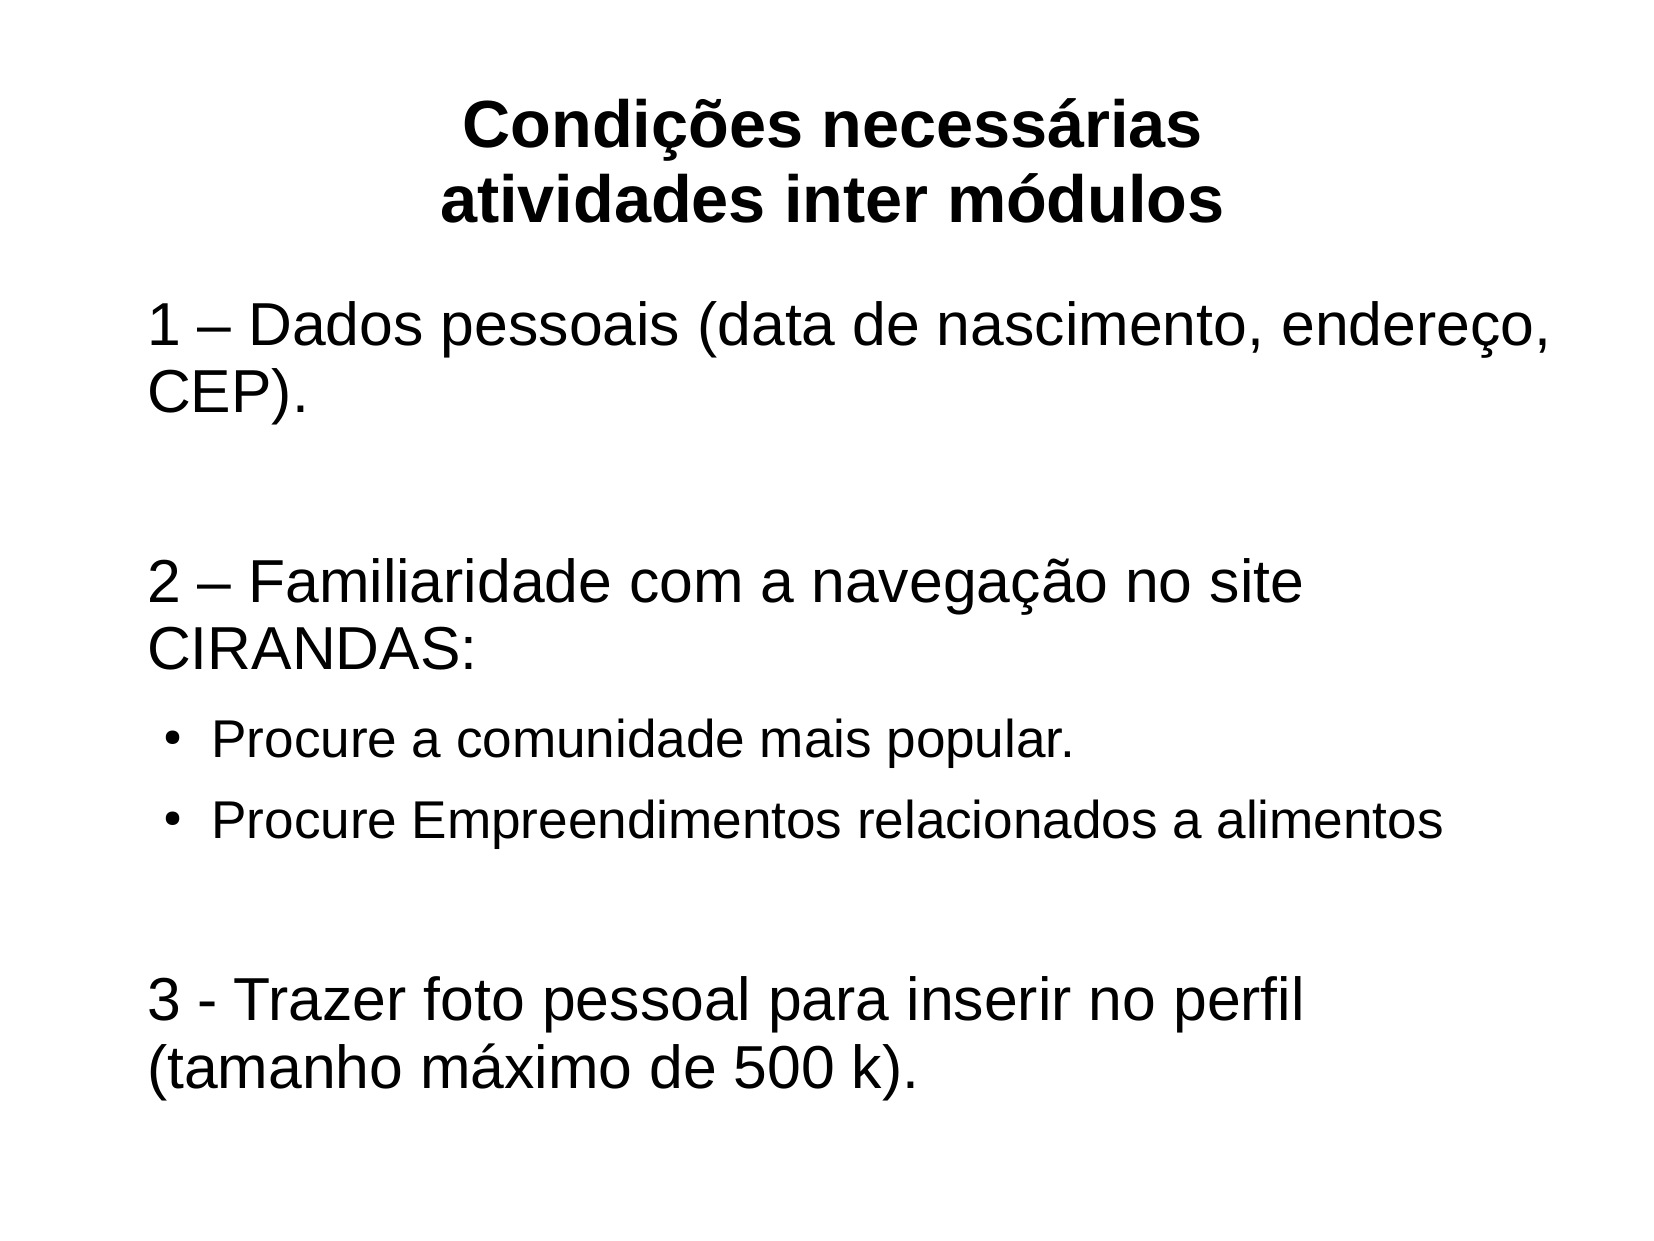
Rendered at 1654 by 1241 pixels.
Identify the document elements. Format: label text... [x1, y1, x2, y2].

list 1 – Dados pessoais (data de nascimento, endereço, CEP). 2 – Familiaridade com a navegação no site CIRANDAS: Procure a comunidade mais popular. Procure Empreendimentos relacionados a alimentos 3 - Trazer foto pessoal para inserir no perfil (tamanho máximo de 500 k). [82, 290, 1571, 1109]
title Condições necessárias atividades inter módulos [88, 58, 1577, 266]
